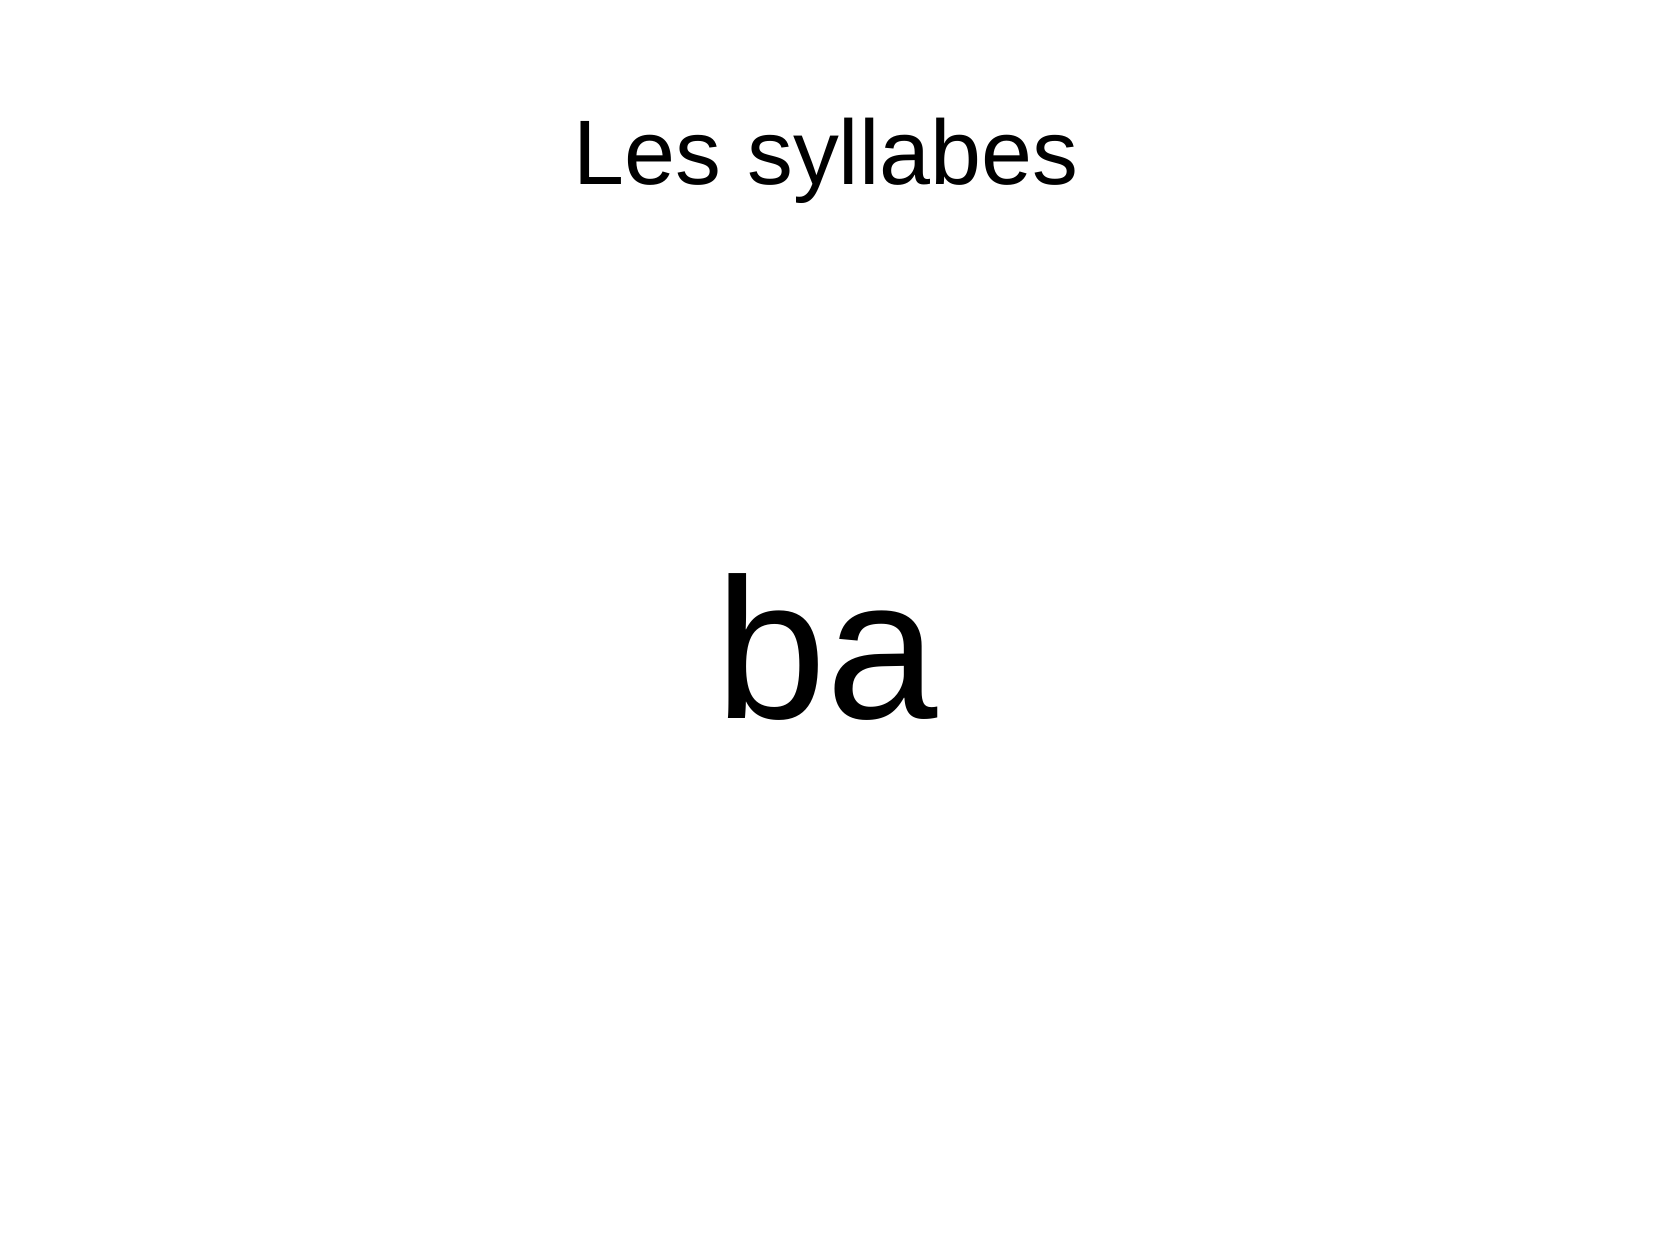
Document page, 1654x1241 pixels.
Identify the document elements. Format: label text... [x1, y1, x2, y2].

subtitle ba [82, 290, 1571, 1010]
title Les syllabes [82, 49, 1571, 257]
